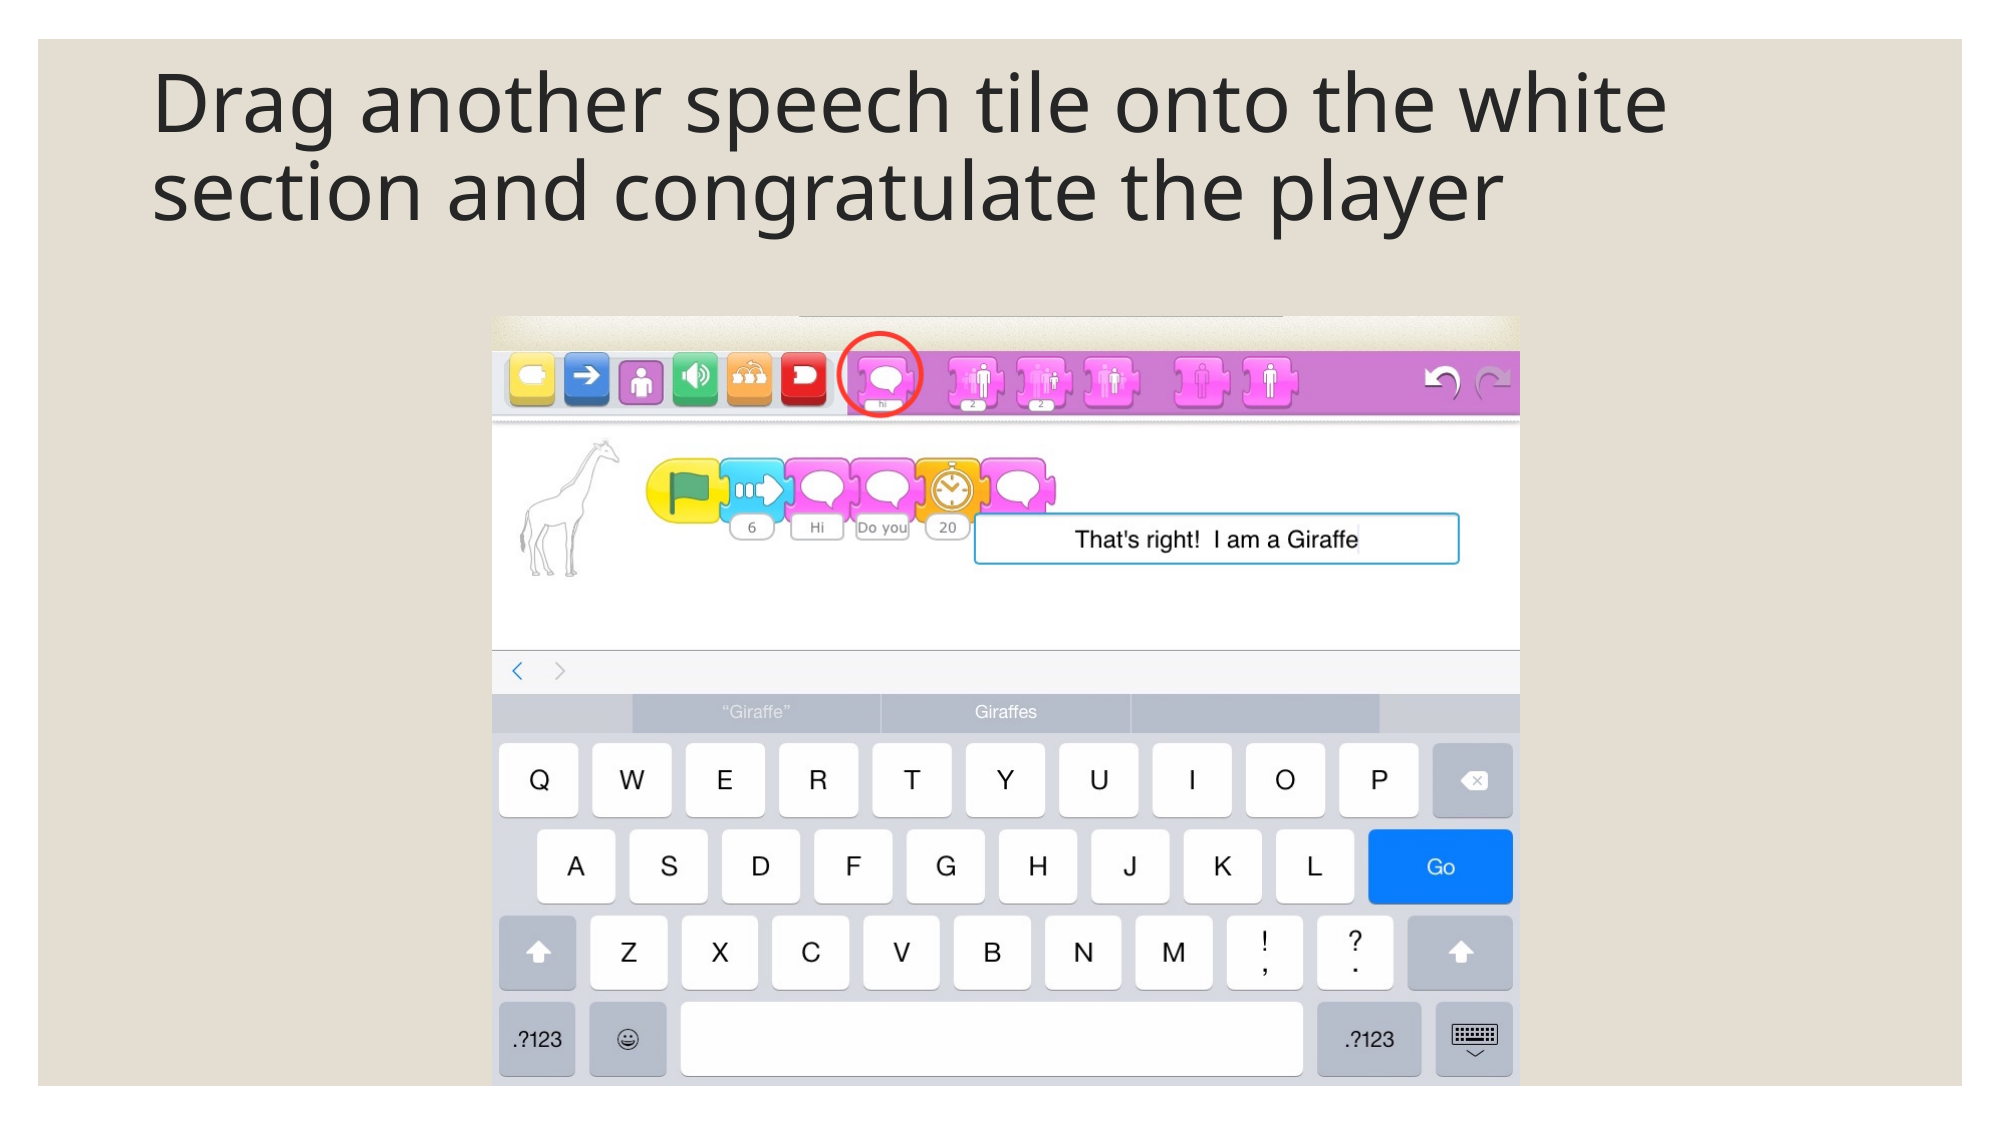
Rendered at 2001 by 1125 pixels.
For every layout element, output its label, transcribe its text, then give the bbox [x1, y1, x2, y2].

picture [492, 316, 1520, 1087]
title Drag another speech tile onto the white section and congratulate the player [136, 37, 1876, 263]
